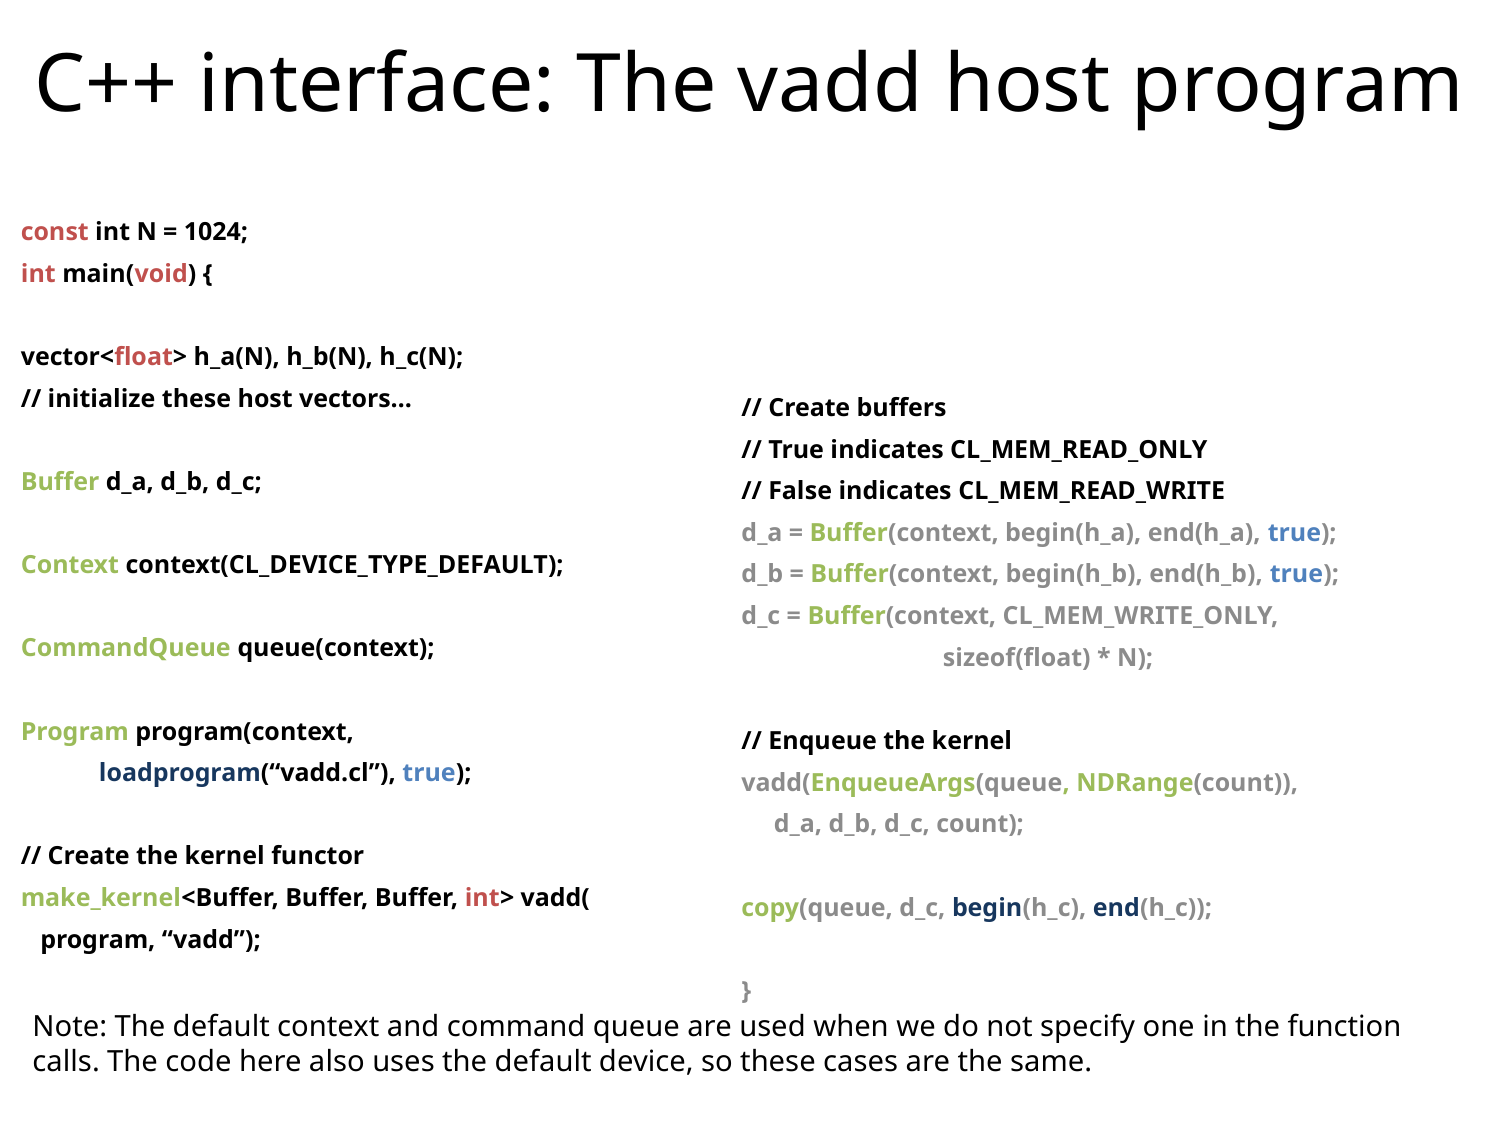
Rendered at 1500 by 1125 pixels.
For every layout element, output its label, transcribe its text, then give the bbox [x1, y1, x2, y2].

list const int N = 1024; int main(void) { vector<float> h_a(N), h_b(N), h_c(N); // initialize these host vectors… Buffer d_a, d_b, d_c; Context context(CL_DEVICE_TYPE_DEFAULT); CommandQueue queue(context); Program program(context, loadprogram(“vadd.cl”), true); // Create the kernel functor make_kernel<Buffer, Buffer, Buffer, int> vadd( program, “vadd”); [5, 208, 727, 1000]
text_box Note: The default context and command queue are used when we do not specify one in the function calls. The code here also uses the default device, so these cases are the same. [17, 999, 1475, 1085]
title C++ interface: The vadd host program [17, 0, 1483, 173]
list // Create buffers // True indicates CL_MEM_READ_ONLY // False indicates CL_MEM_READ_WRITE d_a = Buffer(context, begin(h_a), end(h_a), true); d_b = Buffer(context, begin(h_b), end(h_b), true); d_c = Buffer(context, CL_MEM_WRITE_ONLY, sizeof(float) * N); // Enqueue the kernel vadd(EnqueueArgs(queue, NDRange(count)), d_a, d_b, d_c, count); copy(queue, d_c, begin(h_c), end(h_c)); } [726, 314, 1500, 1000]
